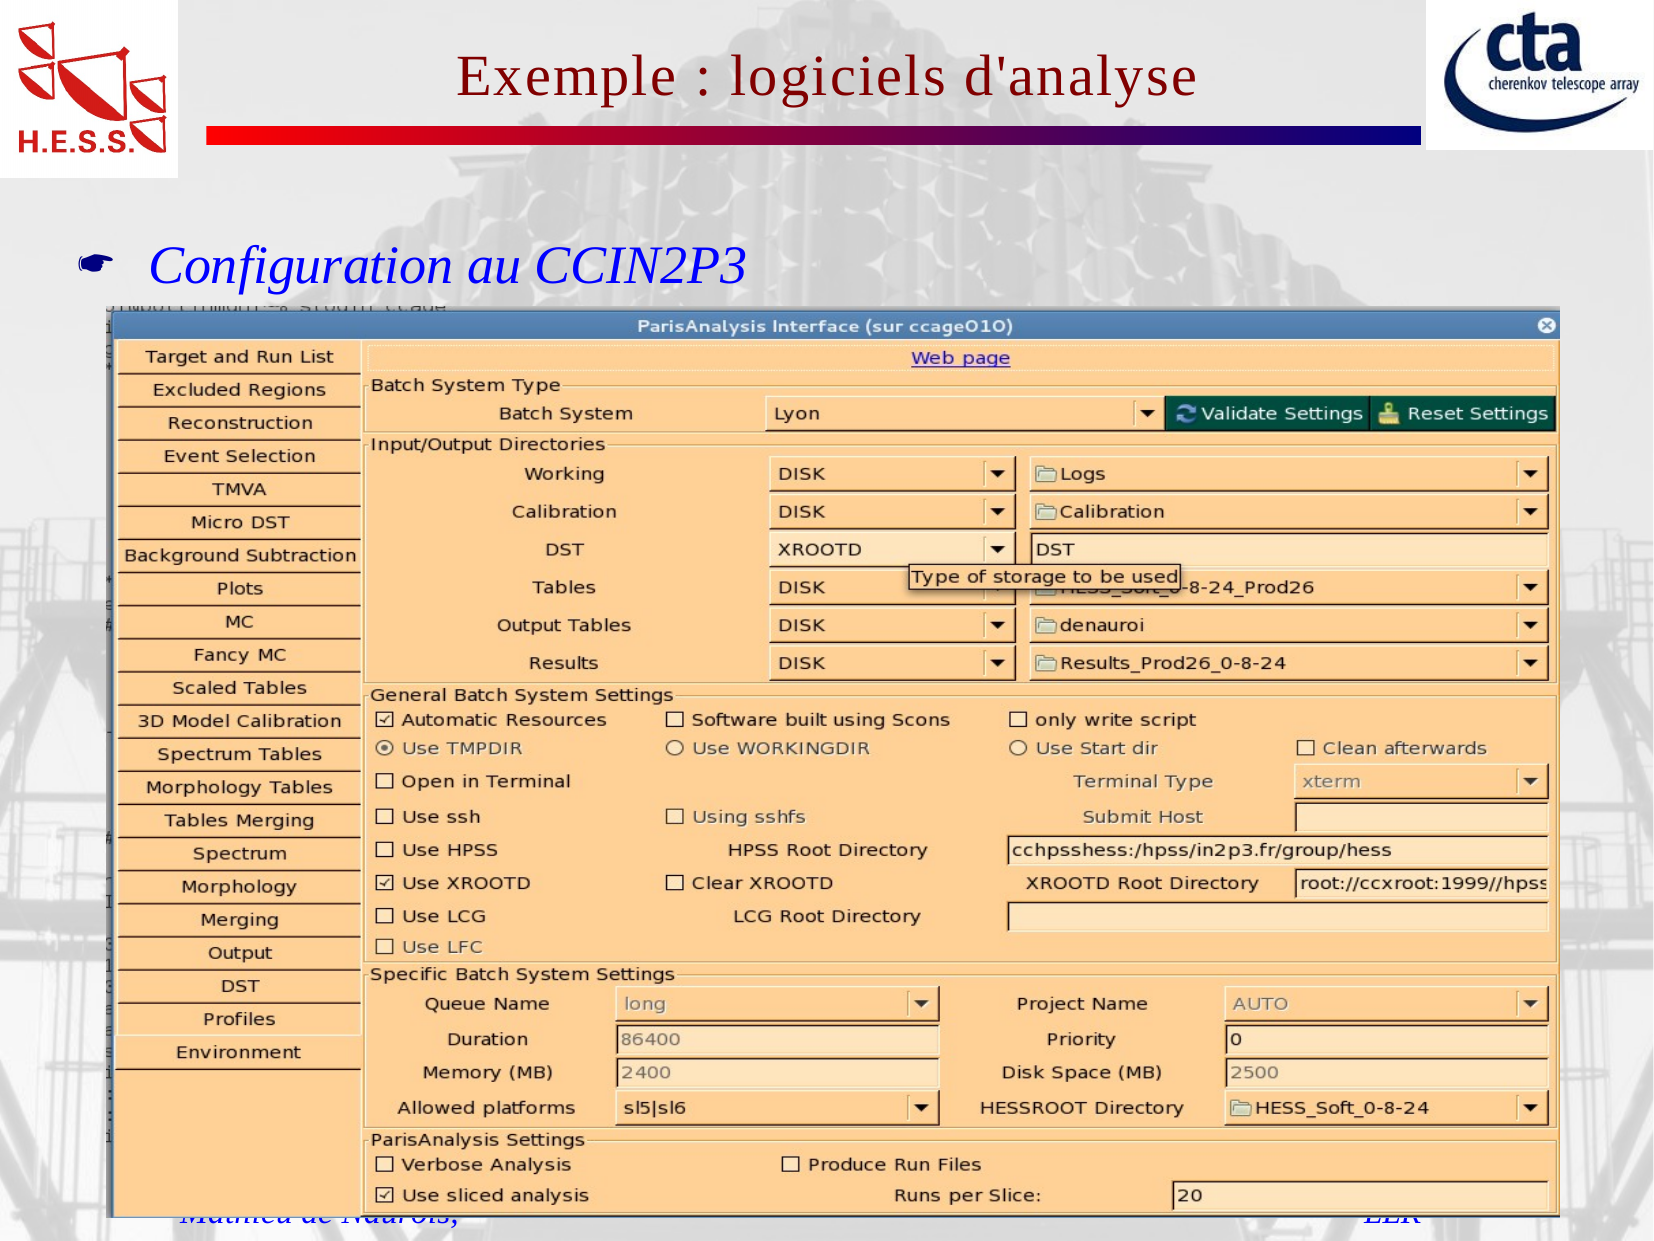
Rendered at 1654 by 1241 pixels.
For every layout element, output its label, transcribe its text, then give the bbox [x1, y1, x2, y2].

title Exemple : logiciels d'analyse [121, 29, 1534, 122]
picture [106, 306, 1560, 1218]
picture [1426, 0, 1654, 150]
list Configuration au CCIN2P3 [65, 235, 1569, 1153]
picture [0, 0, 178, 178]
